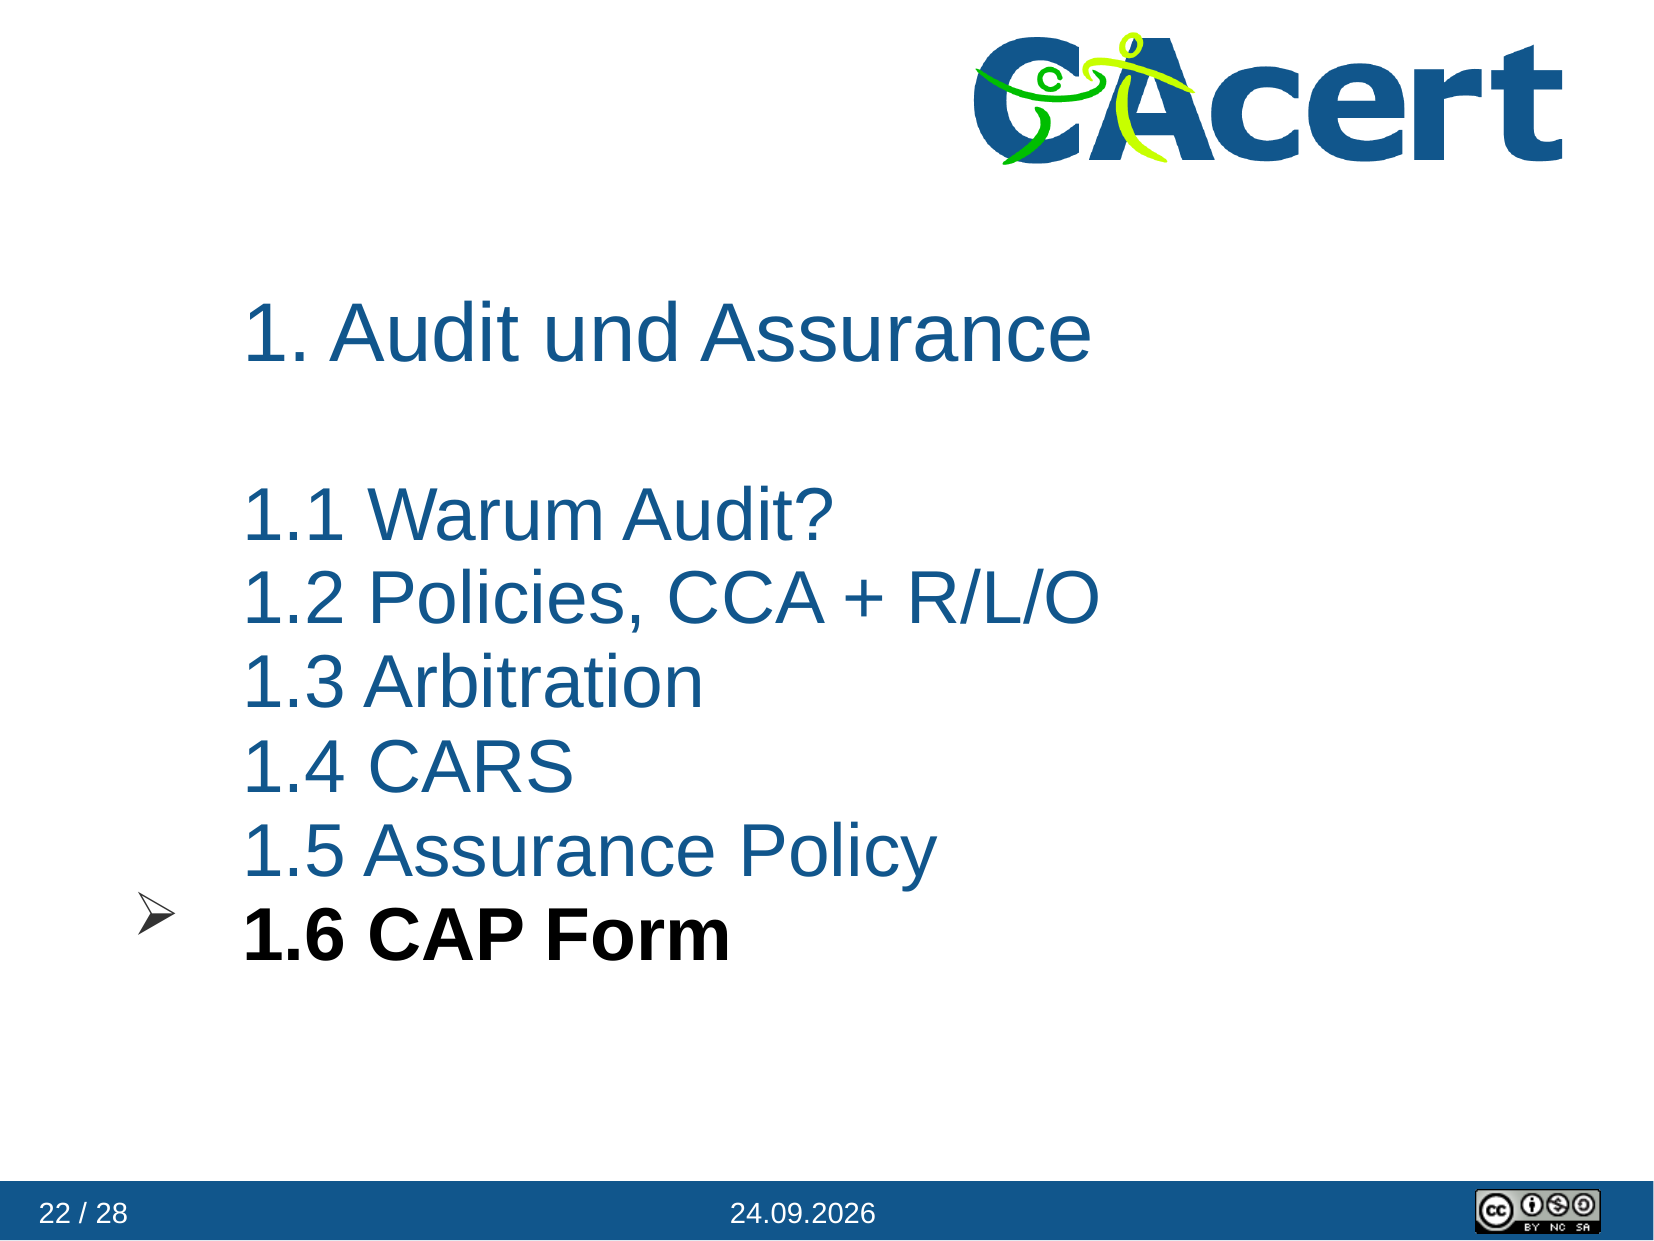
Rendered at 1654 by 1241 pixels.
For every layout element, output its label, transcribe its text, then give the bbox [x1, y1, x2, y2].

picture [972, 30, 1564, 166]
title 1. Audit und Assurance 1.1 Warum Audit? 1.2 Policies, CCA + R/L/O 1.3 Arbitration 1.4 CARS 1.5 Assurance Policy 1.6 CAP Form [242, 265, 1565, 997]
picture [1475, 1189, 1601, 1234]
text_box [65, 265, 237, 1025]
